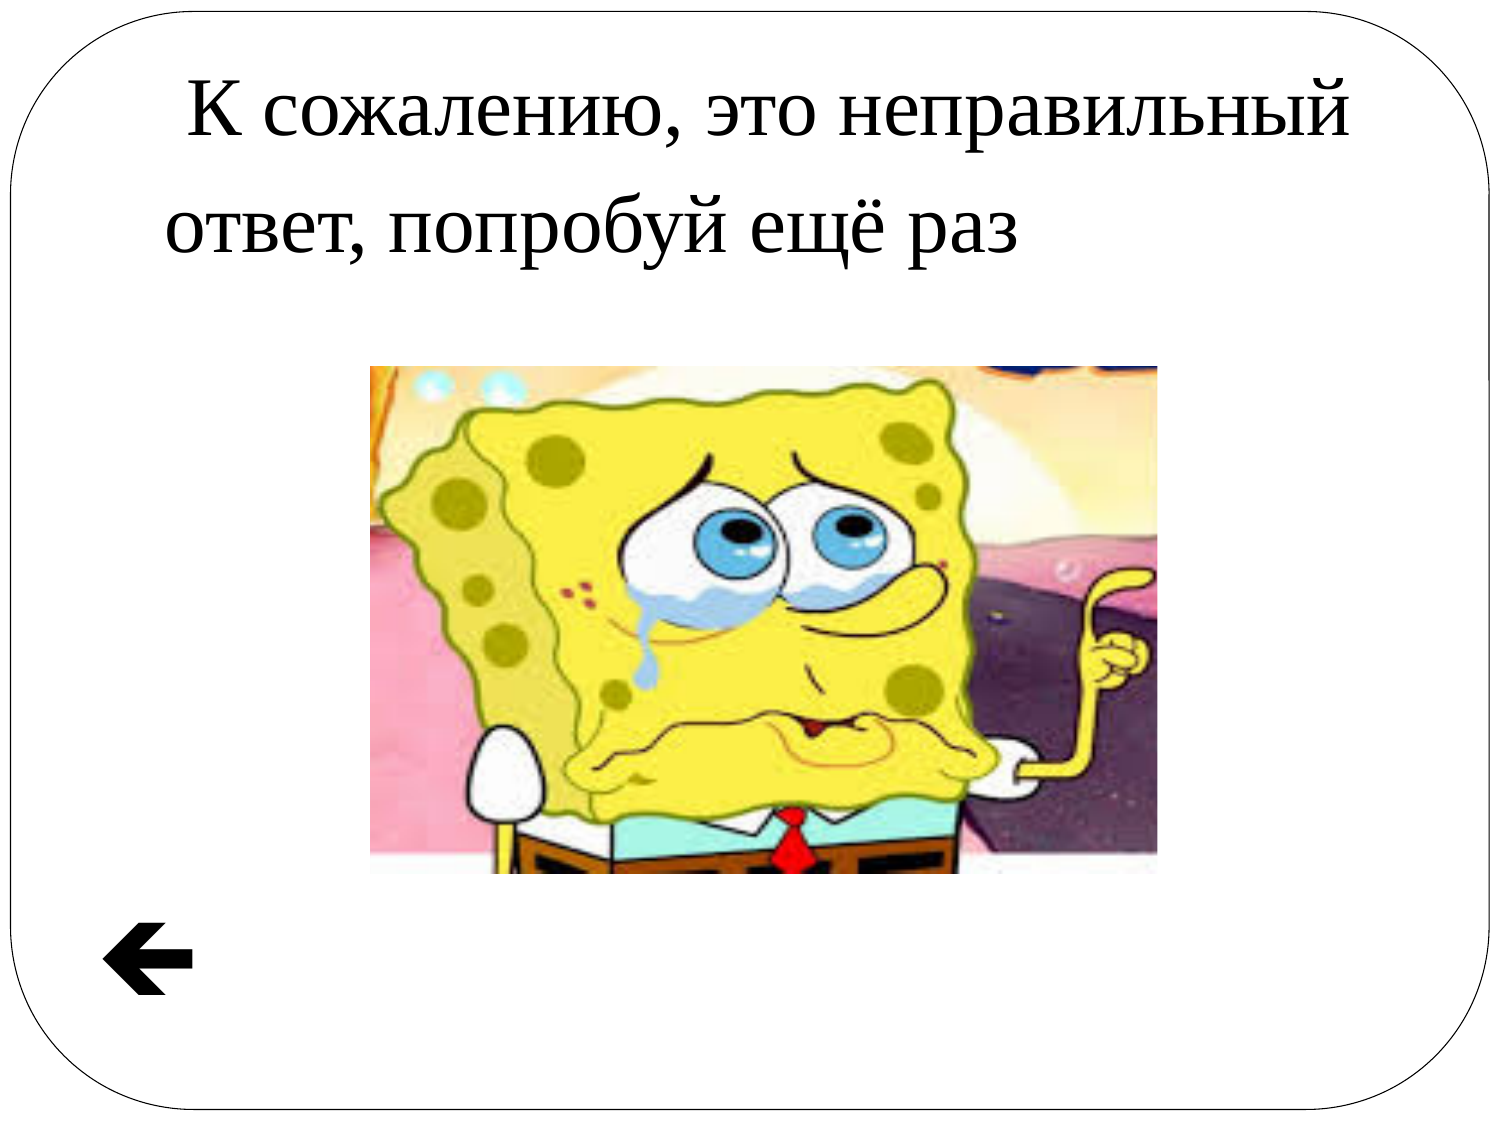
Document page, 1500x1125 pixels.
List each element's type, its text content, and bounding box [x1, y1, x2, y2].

text_box  [94, 915, 232, 1028]
picture [370, 366, 1158, 875]
title К сожалению, это неправильный ответ, попробуй ещё раз [150, 45, 1425, 233]
